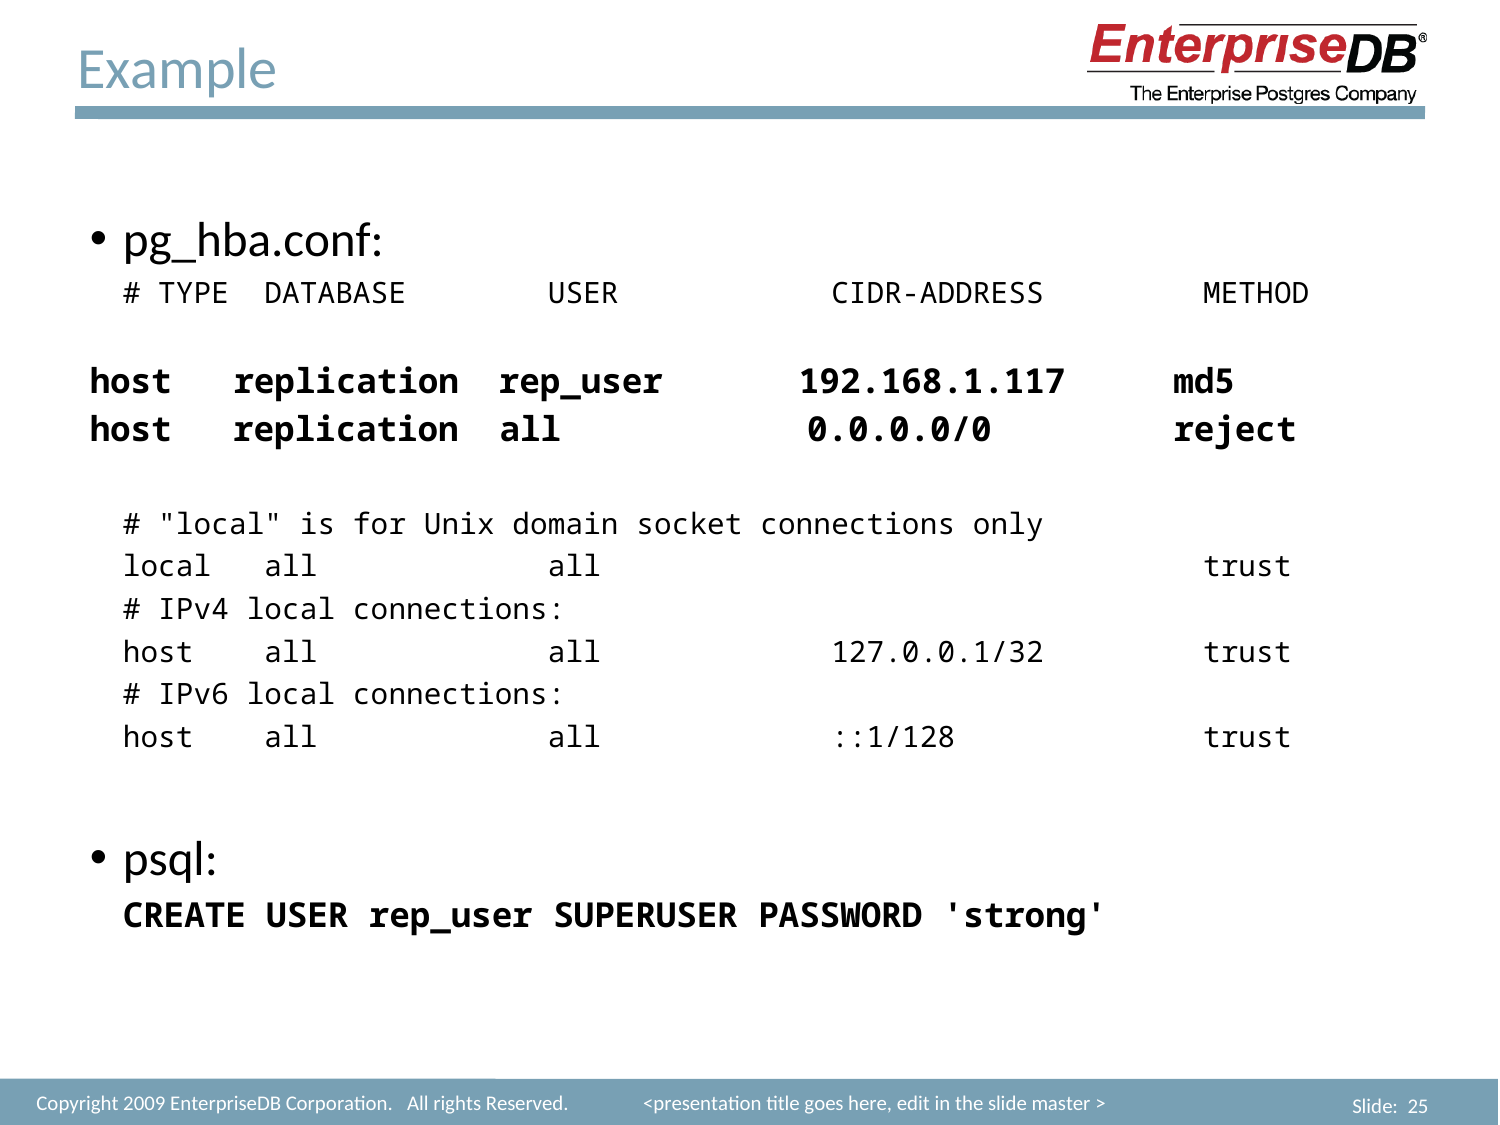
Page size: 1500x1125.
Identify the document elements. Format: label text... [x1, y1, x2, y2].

picture [1088, 24, 1427, 104]
list pg_hba.conf: # TYPE DATABASE USER CIDR-ADDRESS METHOD host replication rep_user 192.168.1.117 md5 host replication all 0.0.0.0/0 reject # "local" is for Unix domain socket connections only local all all trust # IPv4 local connections: host all all 127.0.0.1/32 trust # IPv6 local connections: host all all ::1/128 trust psql: CREATE USER rep_user SUPERUSER PASSWORD 'strong' [75, 200, 1426, 943]
title Example [62, 12, 1088, 118]
